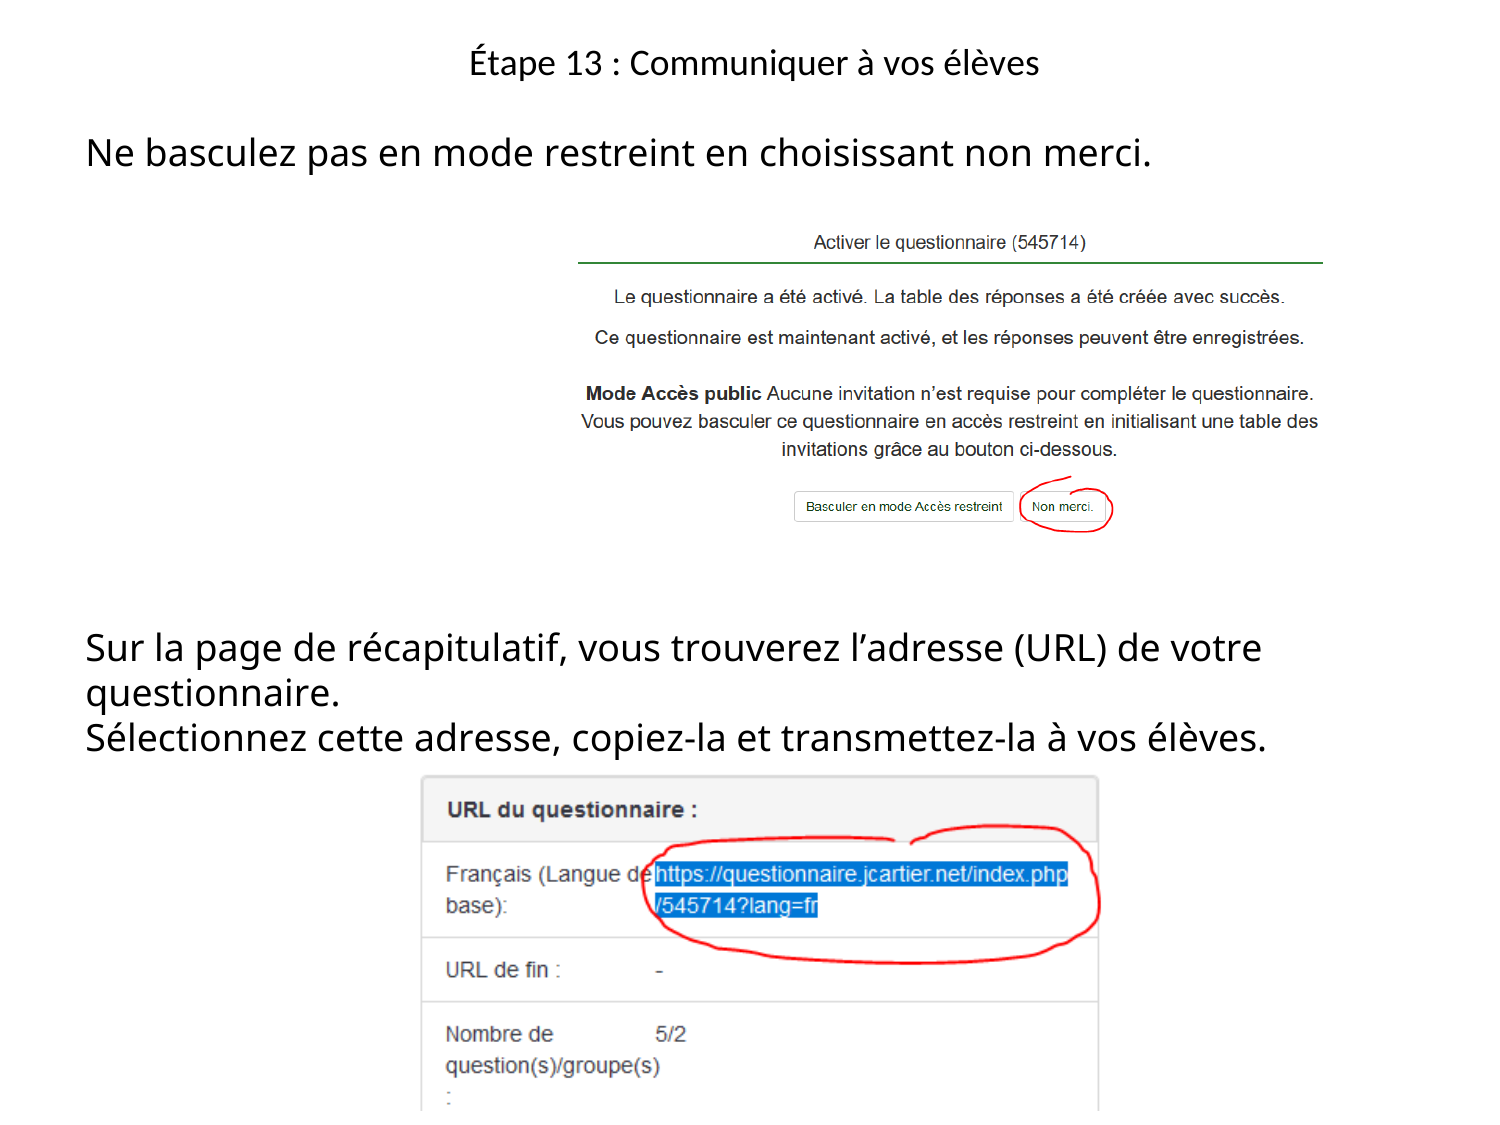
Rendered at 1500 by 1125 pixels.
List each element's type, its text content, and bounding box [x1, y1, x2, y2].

text_box Étape 13 : Communiquer à vos élèves [40, 30, 1470, 91]
picture [413, 769, 1112, 1111]
picture [578, 200, 1325, 533]
text_box Ne basculez pas en mode restreint en choisissant non merci. Sur la page de récapitulatif, vous trouverez l’adresse (URL) de votre questionnaire. Sélectionnez cette adresse, copiez-la et transmettez-la à vos élèves. [70, 121, 1383, 768]
